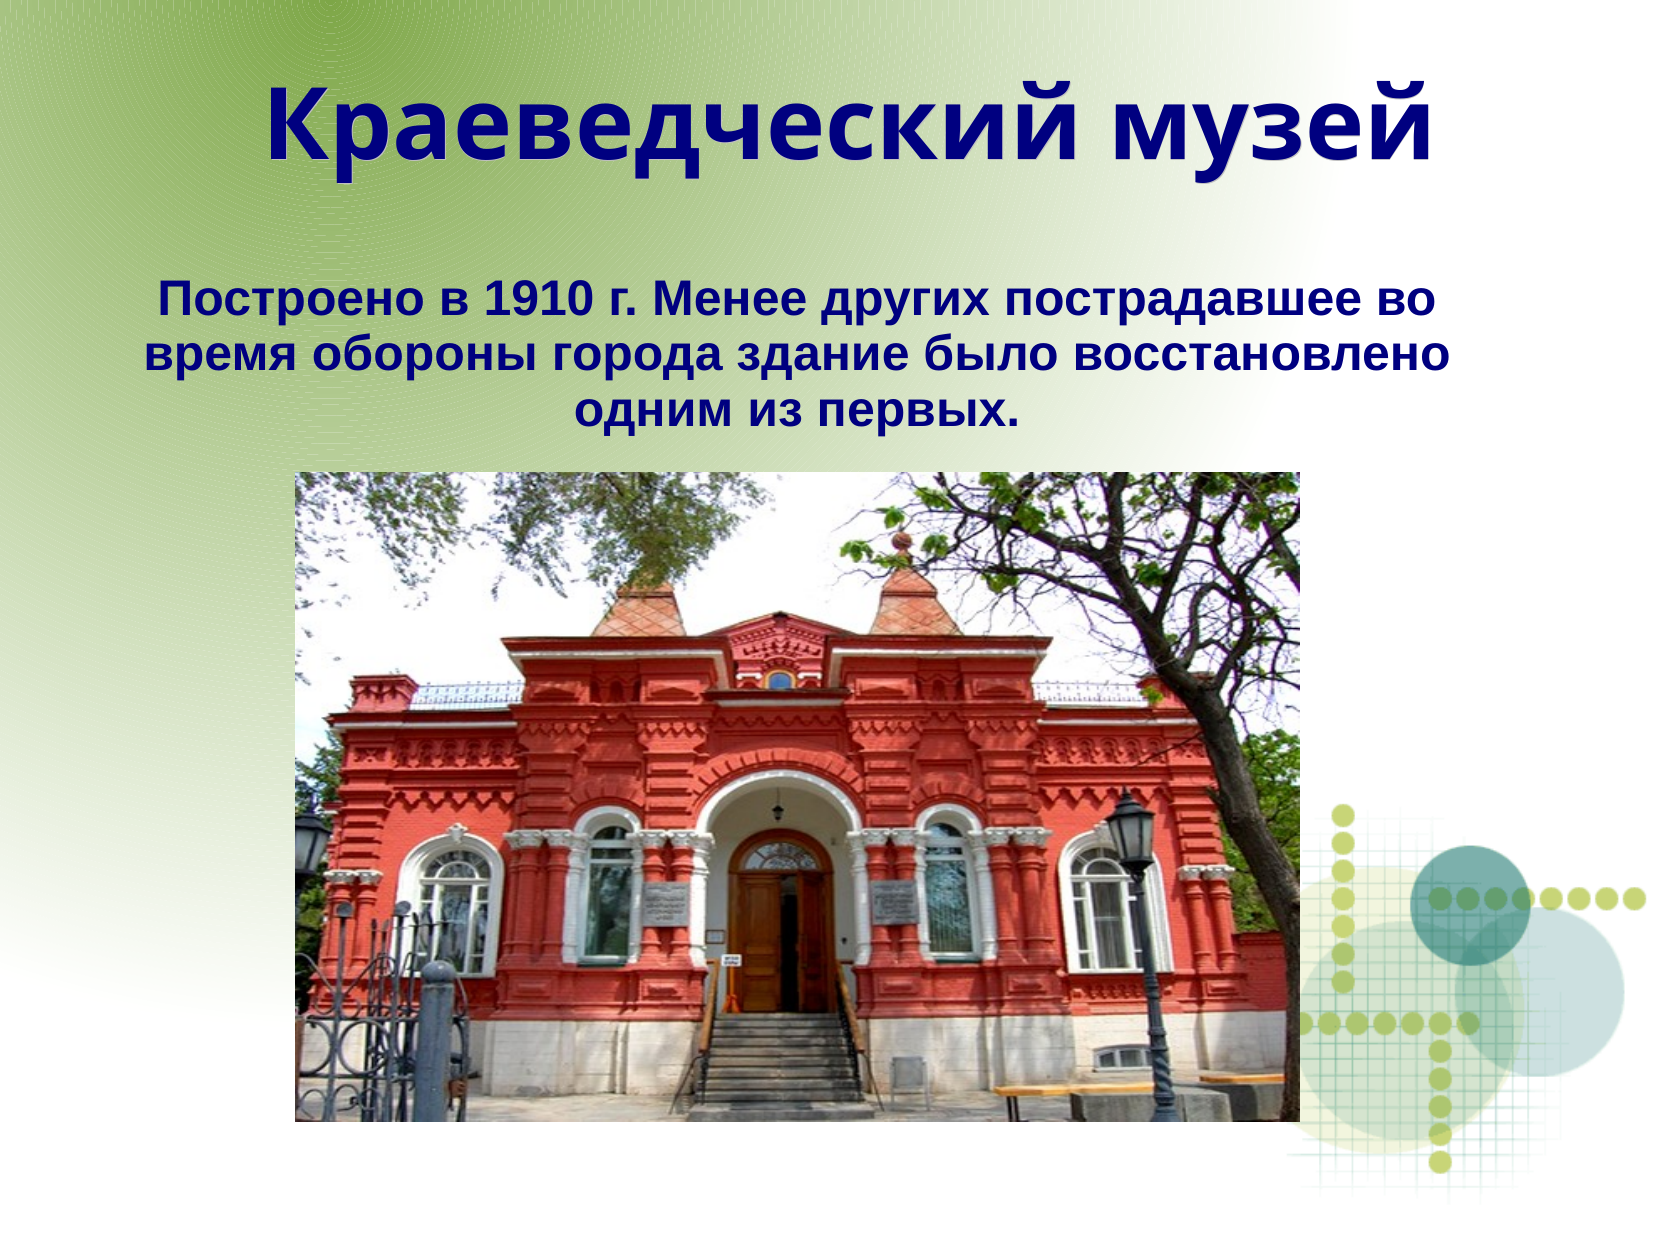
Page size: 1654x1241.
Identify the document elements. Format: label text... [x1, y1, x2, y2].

title Краеведческий музей [143, 17, 1556, 225]
picture [295, 472, 1654, 1211]
text_box Построено в 1910 г. Менее других пострадавшее во время обороны города здание было восстановлено одним из первых. [118, 206, 1477, 473]
